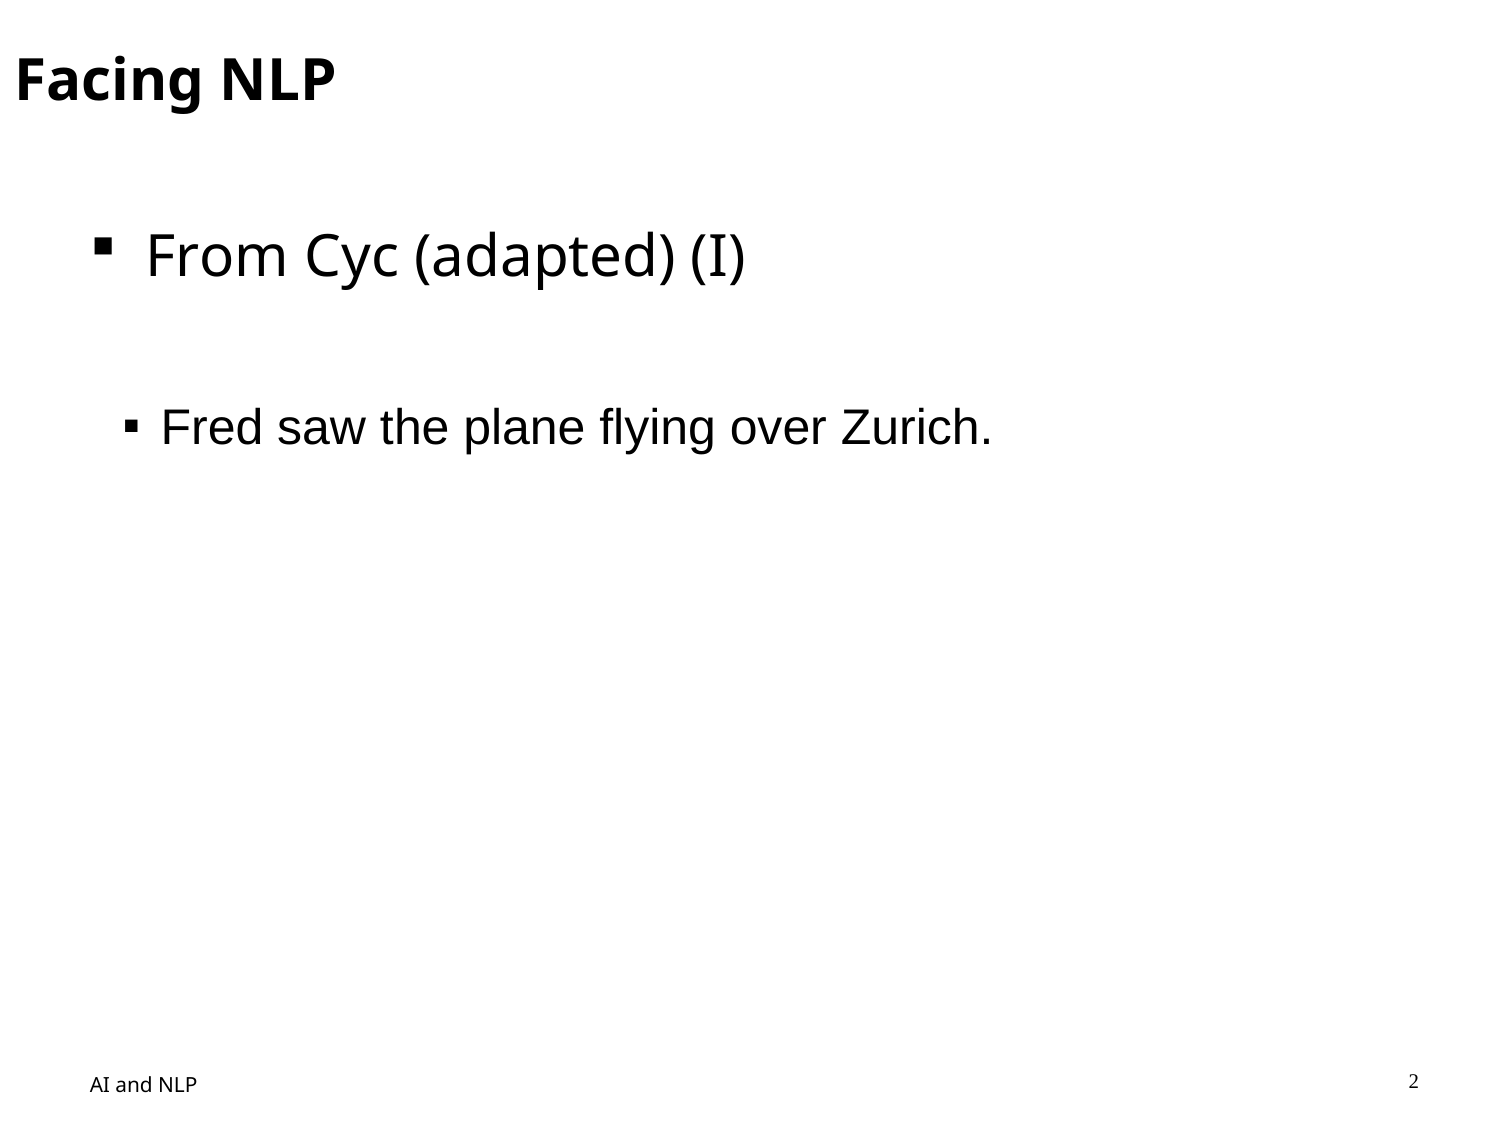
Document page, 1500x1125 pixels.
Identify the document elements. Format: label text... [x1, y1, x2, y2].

list From Cyc (adapted) (I) Fred saw the plane flying over Zurich. [75, 112, 1438, 1001]
title Facing NLP [0, 0, 1500, 156]
